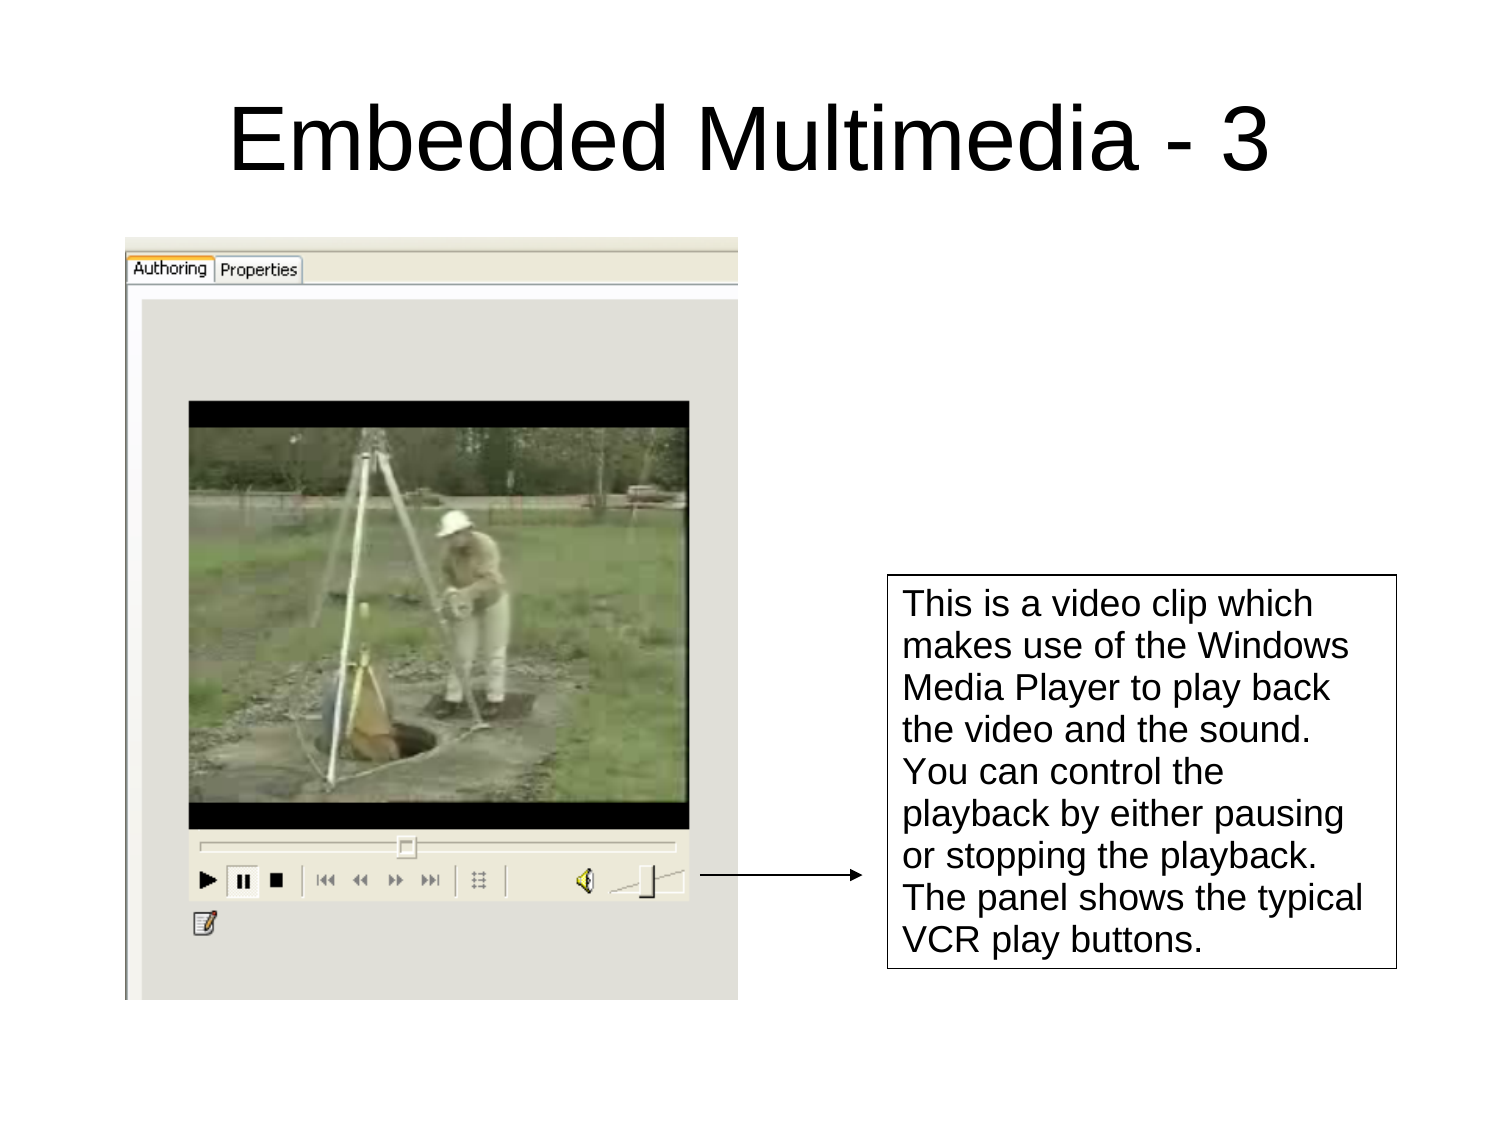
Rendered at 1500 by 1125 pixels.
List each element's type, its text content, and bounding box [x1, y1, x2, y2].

title Embedded Multimedia - 3 [75, 45, 1426, 233]
picture [125, 237, 738, 1000]
text_box This is a video clip which makes use of the Windows Media Player to play back the video and the sound. You can control the playback by either pausing or stopping the playback. The panel shows the typical VCR play buttons. [887, 575, 1397, 969]
